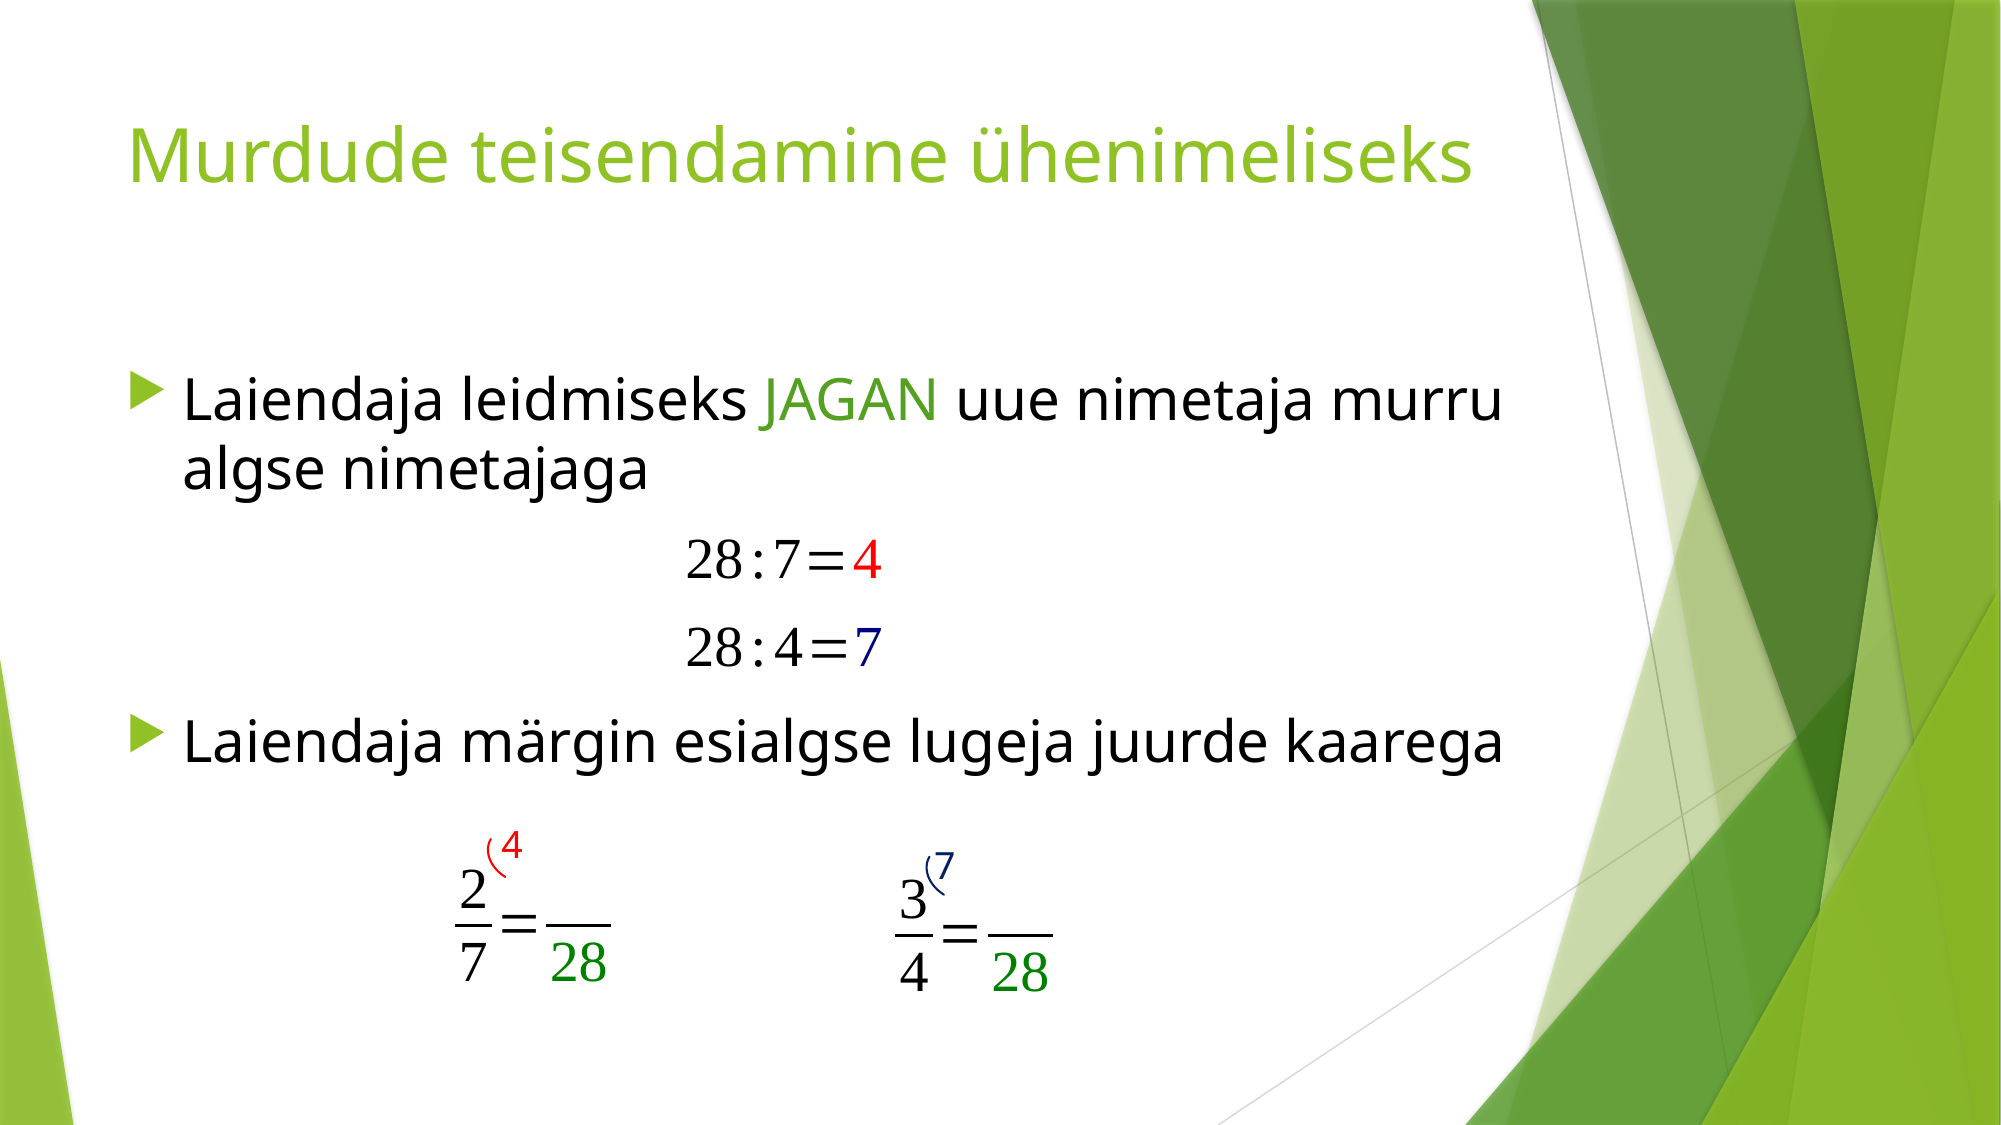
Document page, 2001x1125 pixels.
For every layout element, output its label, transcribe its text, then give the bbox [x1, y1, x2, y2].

chart [679, 614, 891, 680]
chart [679, 526, 891, 591]
chart [885, 866, 1062, 1004]
text_box 4 [486, 813, 538, 856]
text_box 7 [919, 835, 971, 866]
chart [446, 856, 621, 994]
text_box 4 [505, 835, 515, 849]
list Laiendaja leidmiseks JAGAN uue nimetaja murru algse nimetajaga Laiendaja märgin esialgse lugeja juurde kaarega [111, 354, 1522, 992]
title Murdude teisendamine ühenimeliseks [111, 99, 1522, 317]
